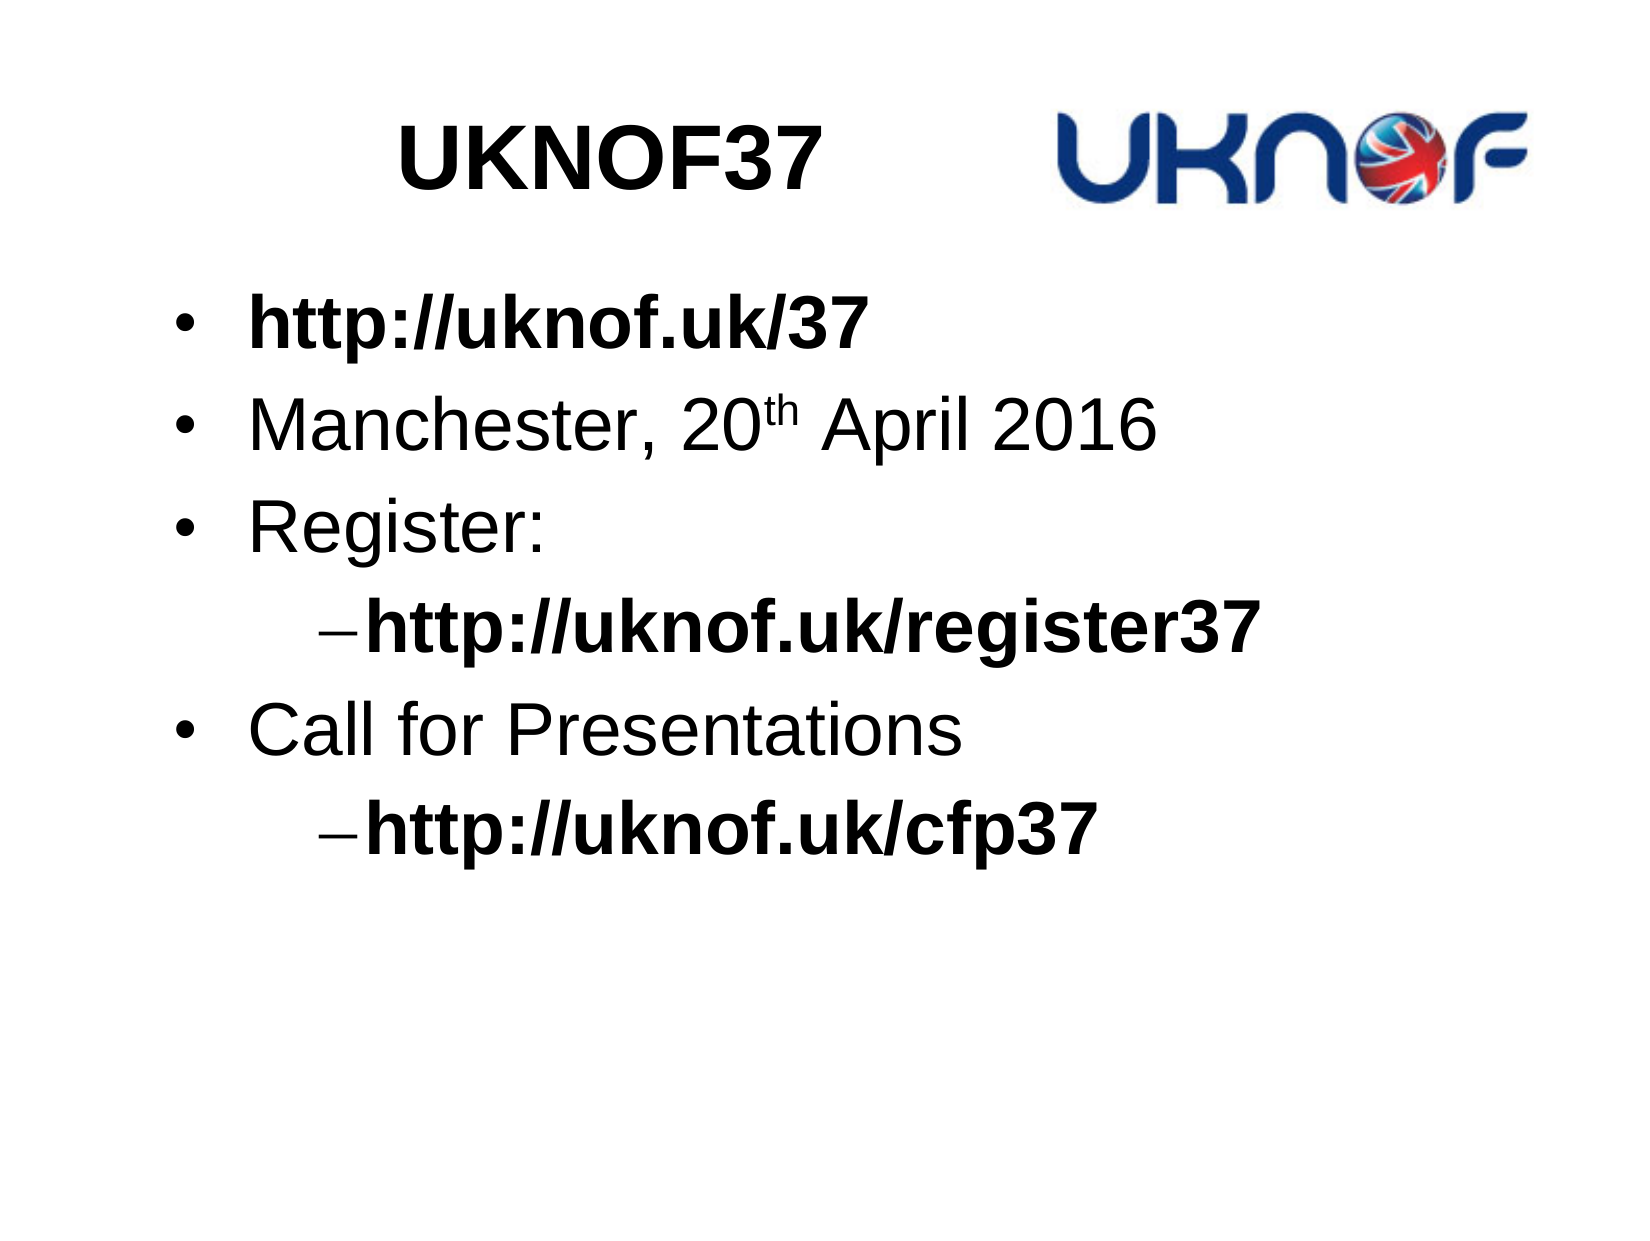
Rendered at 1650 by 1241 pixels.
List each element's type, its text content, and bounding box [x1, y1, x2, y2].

title UKNOF37 [123, 55, 1100, 262]
picture [1100, 93, 1536, 225]
list http://uknof.uk/37 Manchester, 20th April 2016 Register: http://uknof.uk/register37 Call for Presentations http://uknof.uk/cfp37 [112, 280, 1515, 1013]
